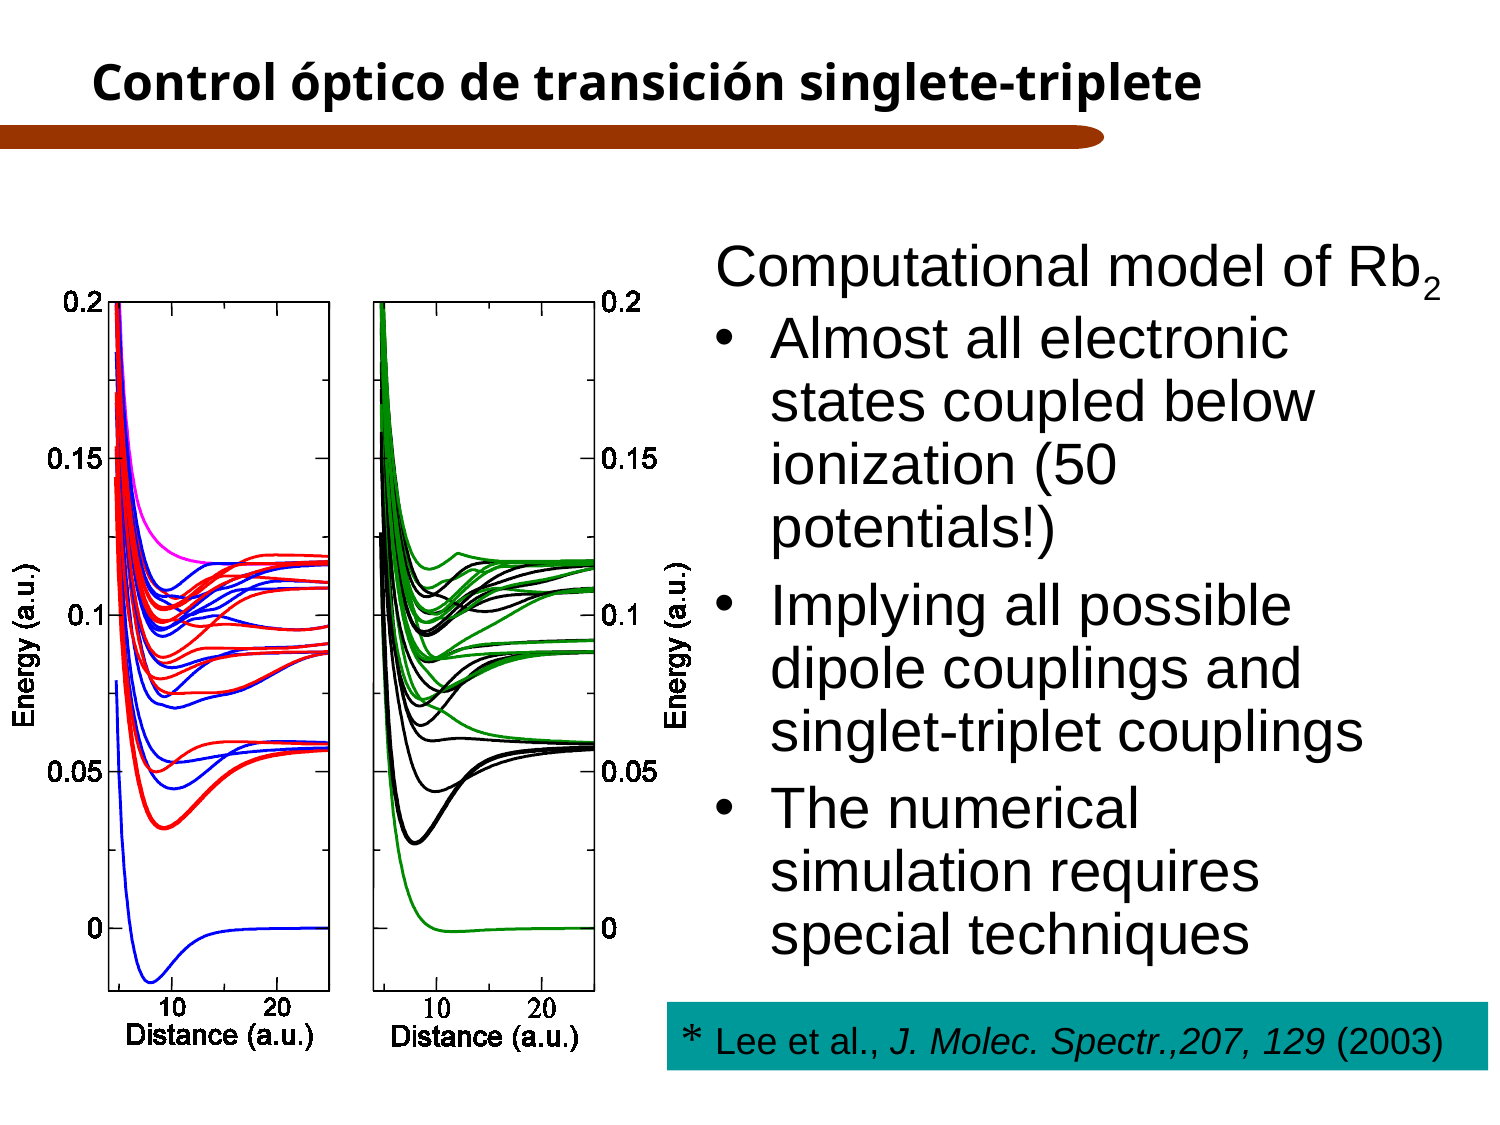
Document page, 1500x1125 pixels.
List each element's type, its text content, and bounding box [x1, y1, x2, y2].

text_box [87, 290, 102, 312]
text_box [18, 695, 34, 708]
text_box [248, 1023, 256, 1051]
text_box [64, 290, 78, 312]
text_box [570, 1025, 578, 1052]
text_box [669, 581, 686, 594]
text_box [392, 1025, 410, 1047]
text_box [602, 290, 617, 313]
text_box [664, 563, 691, 571]
text_box [628, 603, 636, 625]
text_box * Lee et al., J. Molec. Spectr.,207, 129 (2003) [667, 1001, 1489, 1071]
text_box [628, 447, 636, 469]
text_box [12, 710, 34, 726]
text_box [664, 620, 691, 628]
text_box [458, 1030, 471, 1047]
text_box [223, 1028, 238, 1045]
text_box [418, 1030, 432, 1047]
text_box [127, 1023, 145, 1045]
text_box [167, 1024, 191, 1045]
text_box [528, 997, 541, 1018]
text_box [173, 997, 186, 1017]
text_box [669, 667, 686, 676]
text_box [12, 621, 40, 629]
text_box [602, 447, 617, 469]
text_box [543, 997, 556, 1018]
text_box [71, 760, 86, 782]
text_box [153, 1028, 167, 1045]
text_box [193, 1028, 206, 1045]
text_box [94, 604, 102, 625]
text_box [88, 917, 102, 939]
text_box [547, 1030, 560, 1047]
list Almost all electronic states coupled below ionization (50 potentials!) Implying all possible dipole couplings and singlet-triplet couplings The numerical simulation requires special techniques [714, 316, 1411, 981]
text_box [425, 997, 433, 1018]
text_box [73, 447, 82, 469]
text_box [48, 447, 62, 469]
text_box [642, 447, 657, 469]
text_box [18, 582, 34, 595]
text_box [669, 654, 691, 668]
text_box [602, 603, 617, 626]
text_box [19, 638, 40, 652]
text_box [148, 1029, 152, 1045]
text_box [305, 1023, 313, 1051]
text_box [48, 760, 62, 782]
text_box [669, 695, 686, 708]
text_box [264, 997, 276, 1016]
text_box [282, 1029, 295, 1045]
text_box [18, 678, 34, 693]
text_box [473, 1030, 502, 1047]
text_box [626, 760, 641, 782]
text_box Computational model of Rb2 [700, 220, 1457, 316]
text_box [664, 711, 686, 728]
text_box [438, 997, 450, 1018]
text_box [87, 447, 102, 469]
text_box [12, 564, 40, 572]
text_box Control óptico de transición singlete-triplete [76, 30, 1424, 131]
text_box [522, 1030, 536, 1047]
text_box [642, 760, 657, 782]
text_box [18, 605, 34, 620]
text_box [602, 917, 617, 939]
text_box [18, 654, 40, 676]
text_box [669, 604, 686, 619]
text_box [208, 1028, 222, 1045]
text_box [669, 678, 686, 694]
text_box [626, 290, 640, 312]
text_box [513, 1025, 521, 1052]
text_box [87, 760, 102, 782]
text_box [257, 1028, 272, 1045]
text_box [160, 997, 168, 1016]
text_box [278, 997, 291, 1017]
text_box [432, 1025, 456, 1047]
text_box [68, 604, 83, 626]
text_box [602, 760, 617, 782]
text_box [669, 637, 691, 652]
